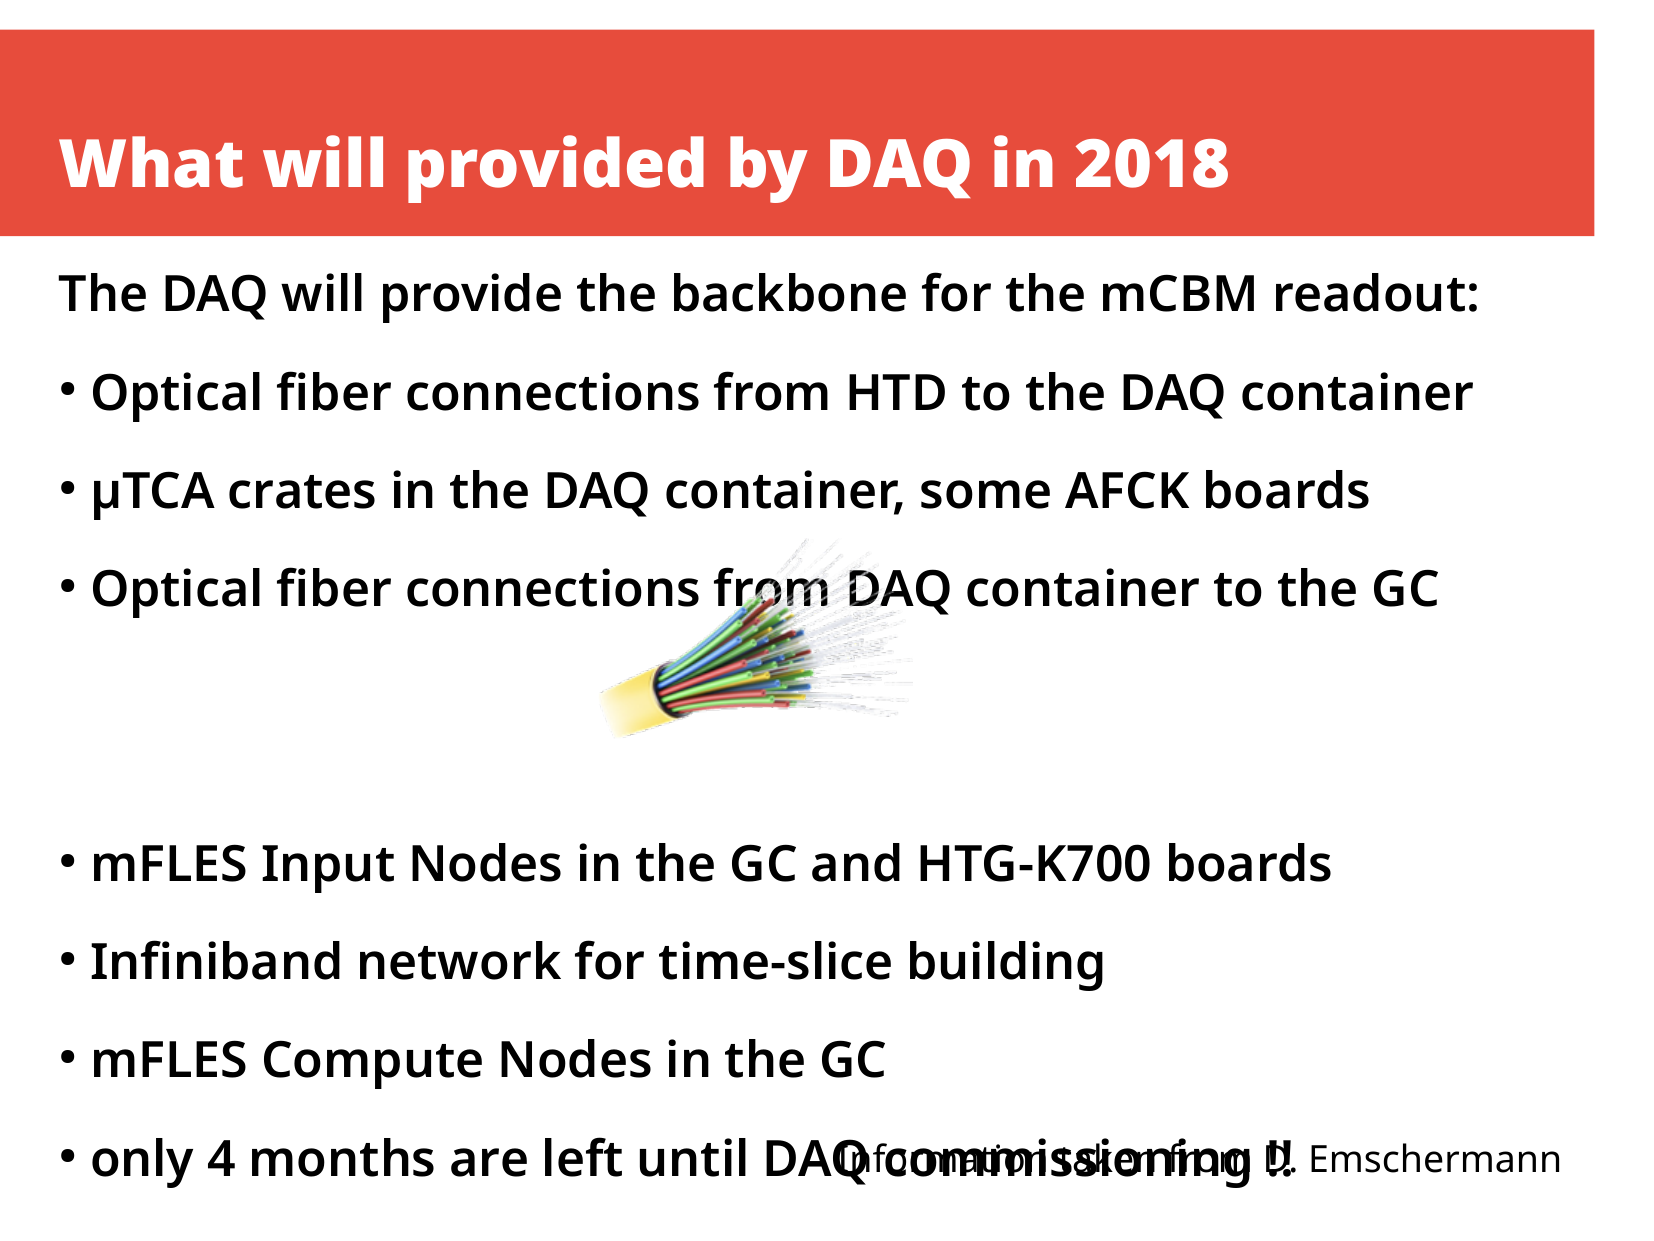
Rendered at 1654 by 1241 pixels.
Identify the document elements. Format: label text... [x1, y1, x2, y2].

title What will provided by DAQ in 2018 [59, 59, 1595, 207]
list The DAQ will provide the backbone for the mCBM readout: Optical fiber connections from HTD to the DAQ container μTCA crates in the DAQ container, some AFCK boards Optical fiber connections from DAQ container to the GC mFLES Input Nodes in the GC and HTG-K700 boards Infiniband network for time-slice building mFLES Compute Nodes in the GC only 4 months are left until DAQ commissioning !! [59, 258, 1601, 1208]
text_box Information taken from D. Emschermann [821, 1125, 1497, 1188]
picture [598, 538, 913, 739]
